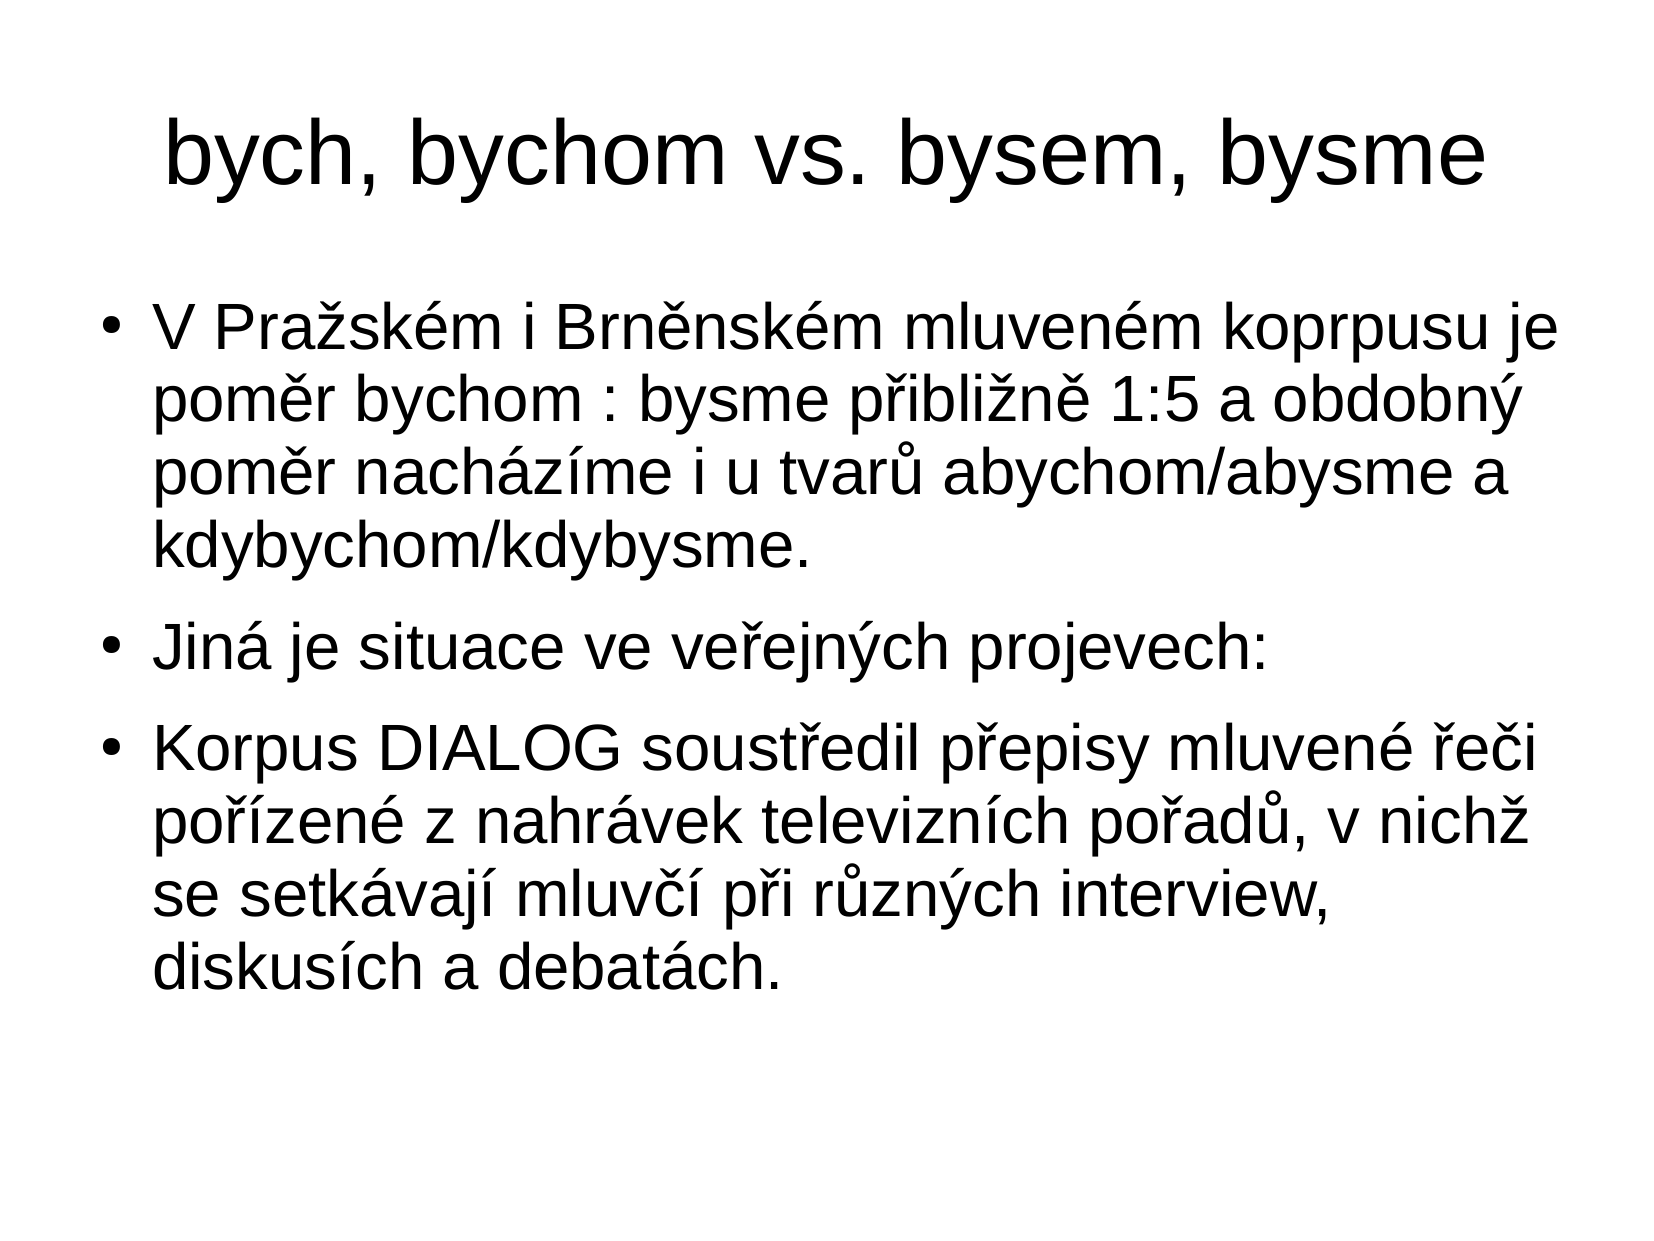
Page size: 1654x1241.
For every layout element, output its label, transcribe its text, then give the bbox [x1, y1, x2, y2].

list V Pražském i Brněnském mluveném koprpusu je poměr bychom : bysme přibližně 1:5 a obdobný poměr nacházíme i u tvarů abychom/abysme a kdybychom/kdybysme. Jiná je situace ve veřejných projevech: Korpus DIALOG soustředil přepisy mluvené řeči pořízené z nahrávek televizních pořadů, v nichž se setkávají mluvčí při různých interview, diskusích a debatách. [82, 290, 1571, 1010]
title bych, bychom vs. bysem, bysme [82, 49, 1571, 257]
